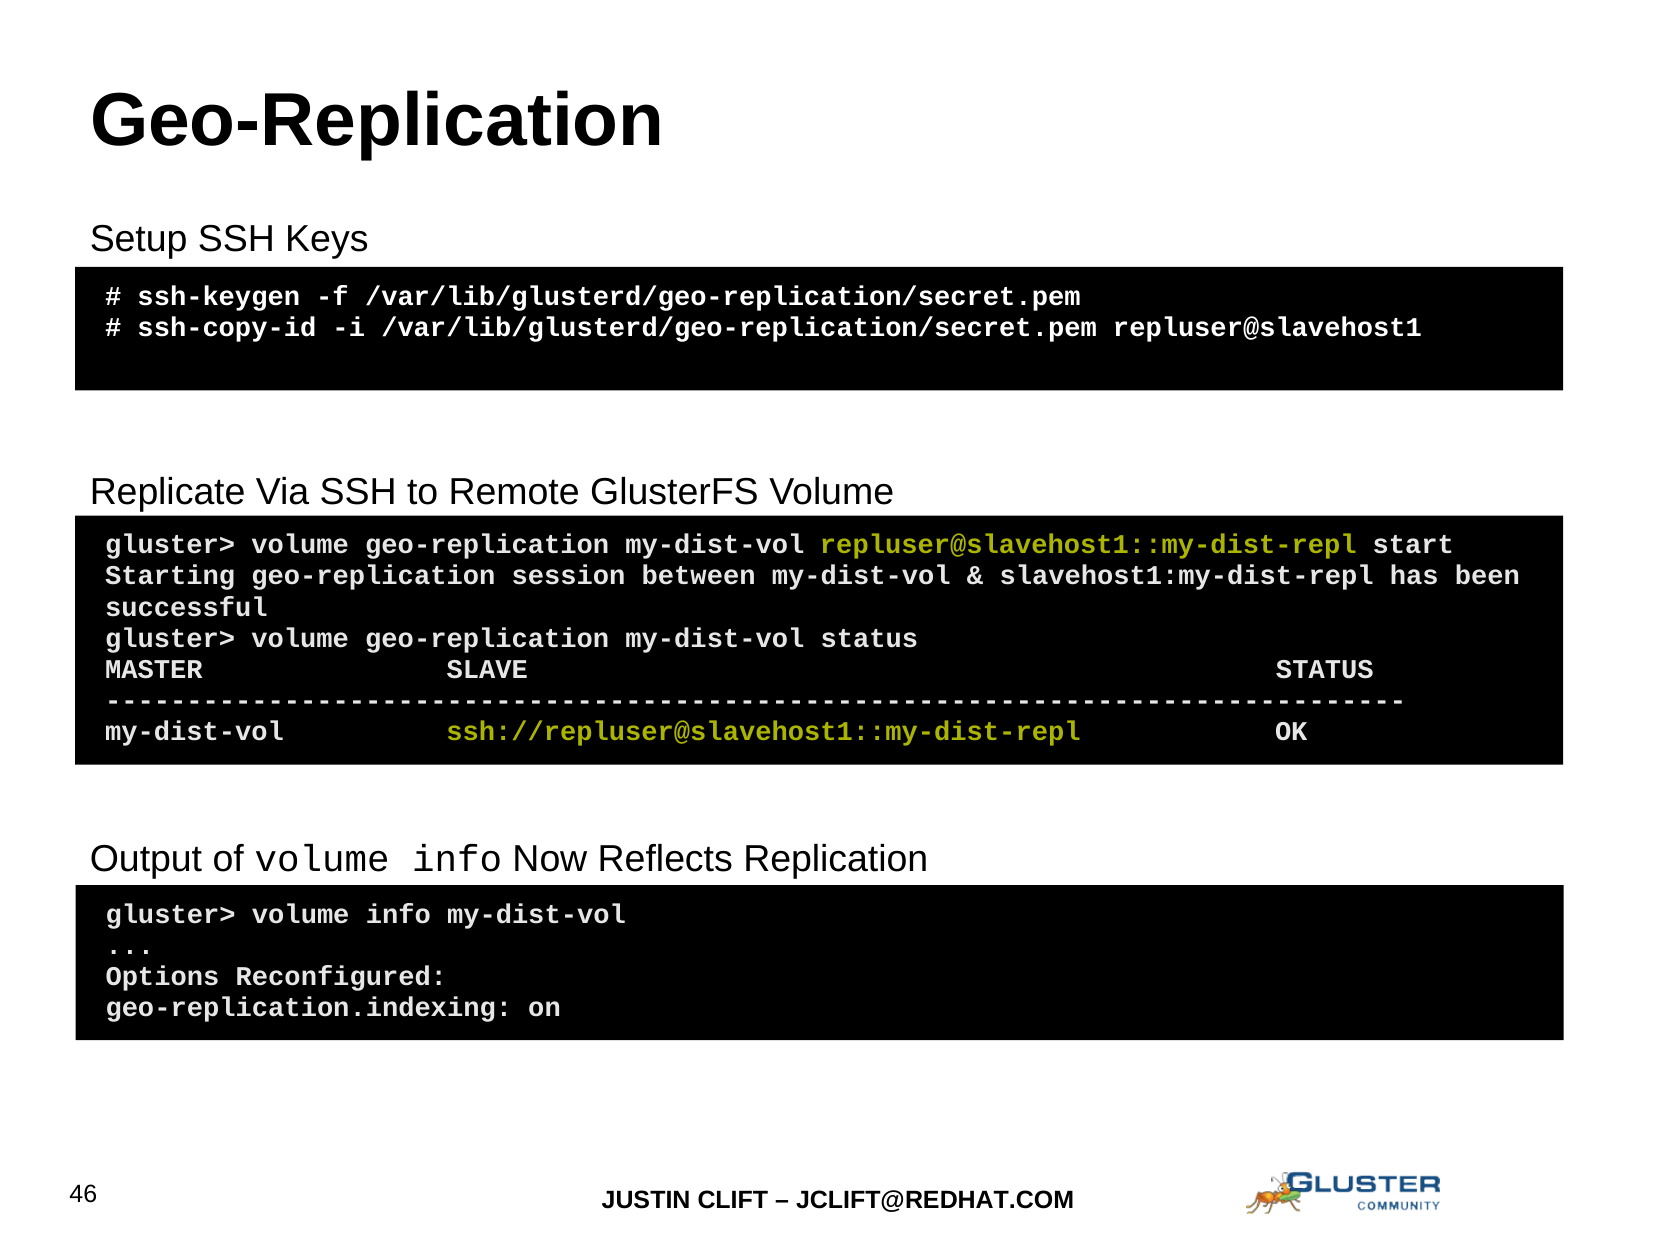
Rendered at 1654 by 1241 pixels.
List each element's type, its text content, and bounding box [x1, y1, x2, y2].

list gluster> volume geo-replication my-dist-vol repluser@slavehost1::my-dist-repl start Starting geo-replication session between my-dist-vol & slavehost1:my-dist-repl has been successful gluster> volume geo-replication my-dist-vol status MASTER SLAVE STATUS -------------------------------------------------------------------------------- my-dist-vol ssh://repluser@slavehost1::my-dist-repl OK [75, 515, 1564, 765]
text_box Setup SSH Keys [75, 210, 384, 267]
list # ssh-keygen -f /var/lib/glusterd/geo-replication/secret.pem # ssh-copy-id -i /var/lib/glusterd/geo-replication/secret.pem repluser@slavehost1 [75, 266, 1564, 391]
text_box Replicate Via SSH to Remote GlusterFS Volume [75, 462, 911, 520]
title Geo-Replication [90, 15, 1579, 223]
picture [1246, 1170, 1440, 1215]
list gluster> volume info my-dist-vol ... Options Reconfigured: geo-replication.indexing: on [75, 885, 1564, 1041]
text_box Output of volume info Now Reflects Replication [75, 829, 945, 890]
